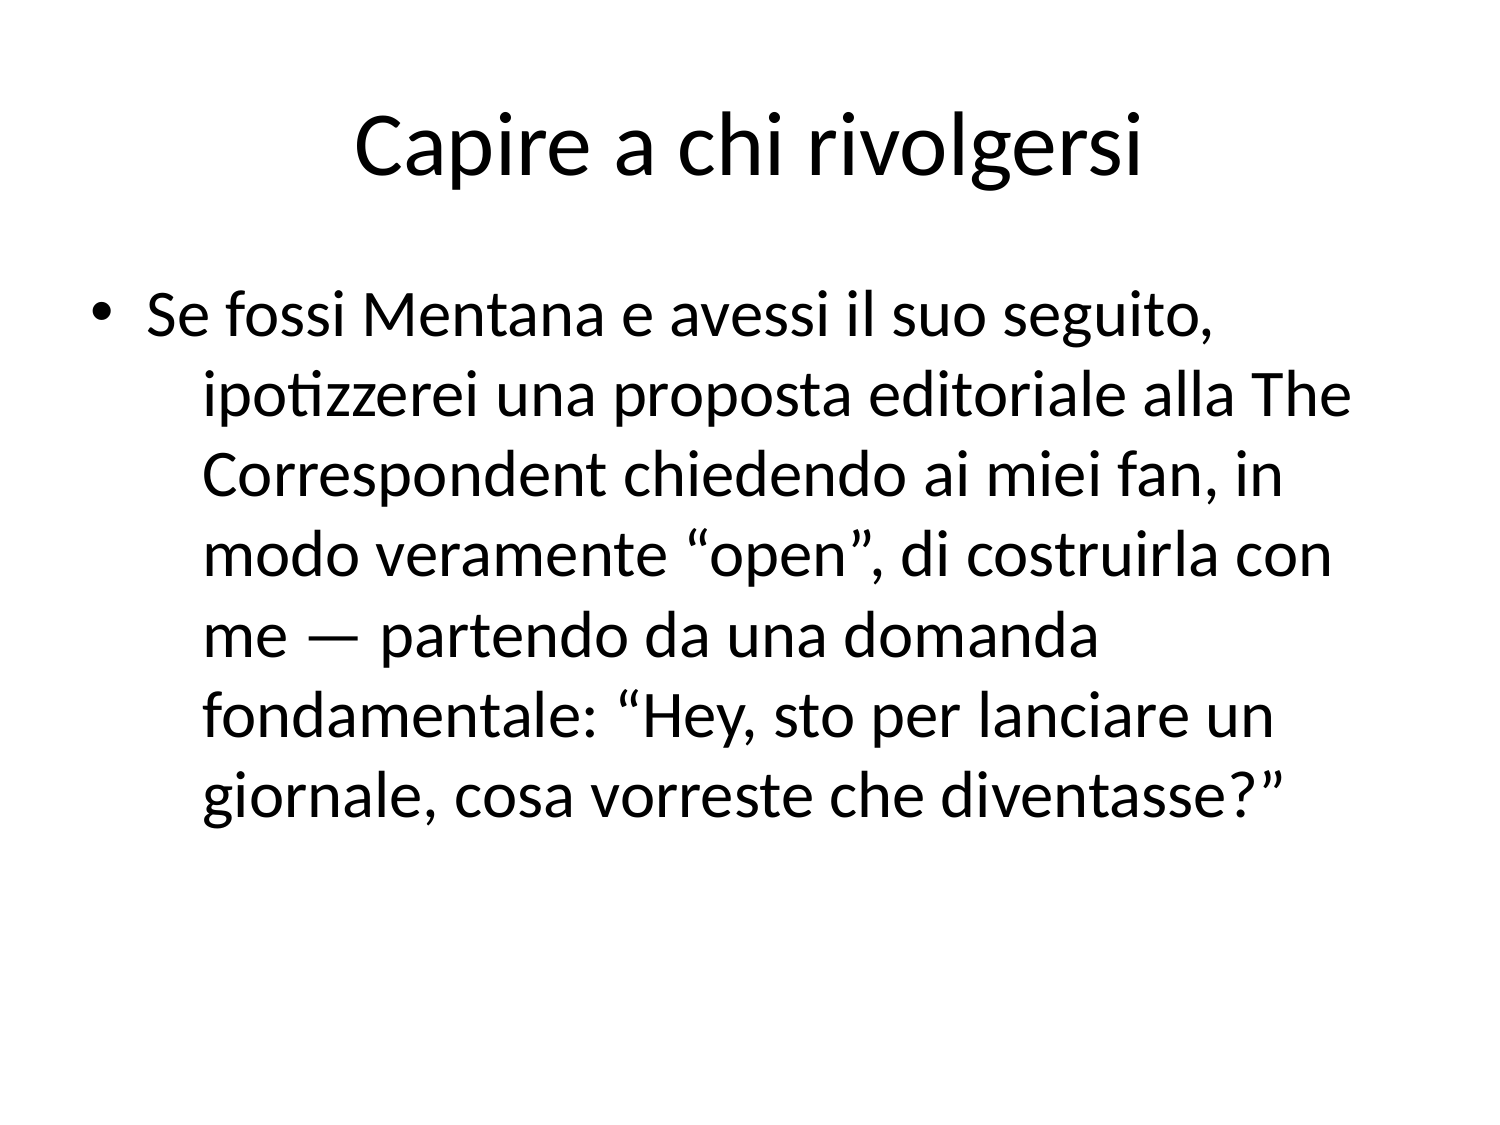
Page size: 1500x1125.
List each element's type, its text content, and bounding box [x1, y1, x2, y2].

title Capire a chi rivolgersi [75, 45, 1426, 233]
list Se fossi Mentana e avessi il suo seguito, ipotizzerei una proposta editoriale alla The Correspondent chiedendo ai miei fan, in modo veramente “open”, di costruirla con me — partendo da una domanda fondamentale: “Hey, sto per lanciare un giornale, cosa vorreste che diventasse?” [75, 262, 1426, 1005]
